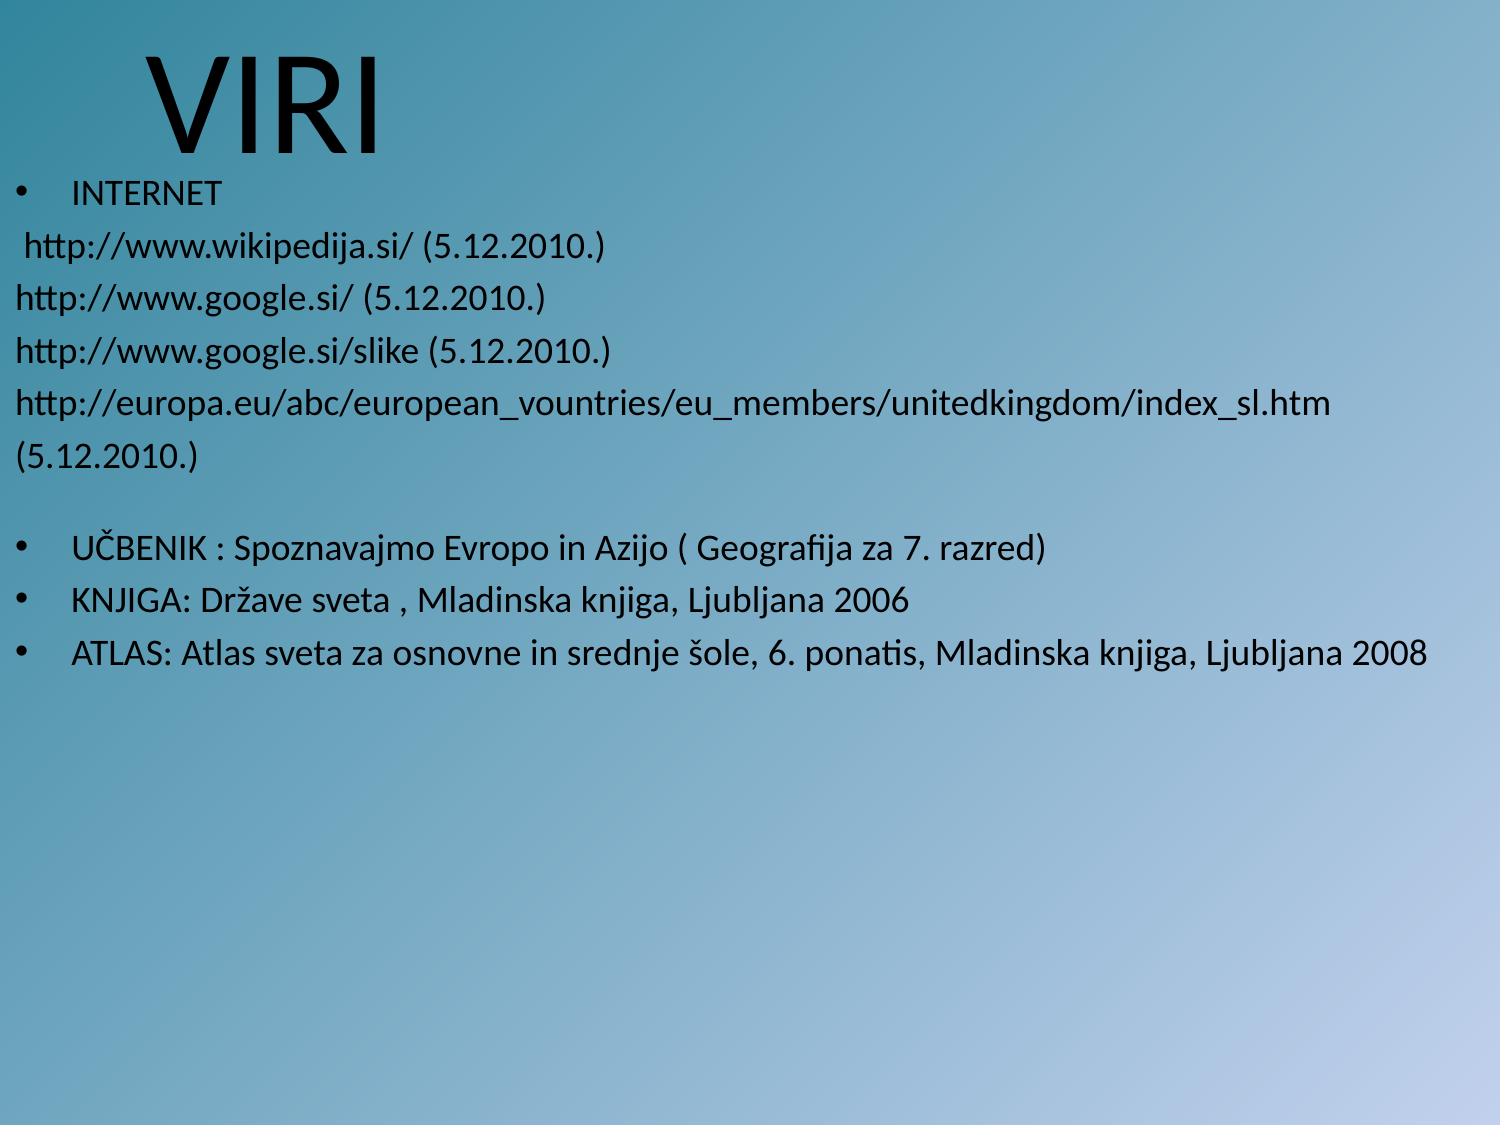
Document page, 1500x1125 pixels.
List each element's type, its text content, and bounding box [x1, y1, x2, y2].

title VIRI [0, 0, 534, 160]
list UČBENIK : Spoznavajmo Evropo in Azijo ( Geografija za 7. razred) KNJIGA: Države sveta , Mladinska knjiga, Ljubljana 2006 ATLAS: Atlas sveta za osnovne in srednje šole, 6. ponatis, Mladinska knjiga, Ljubljana 2008 [0, 515, 1500, 740]
list INTERNET http://www.wikipedija.si/ (5.12.2010.) http://www.google.si/ (5.12.2010.) http://www.google.si/slike (5.12.2010.) http://europa.eu/abc/european_vountries/eu_members/unitedkingdom/index_sl.htm (5.12.2010.) [0, 160, 1500, 480]
